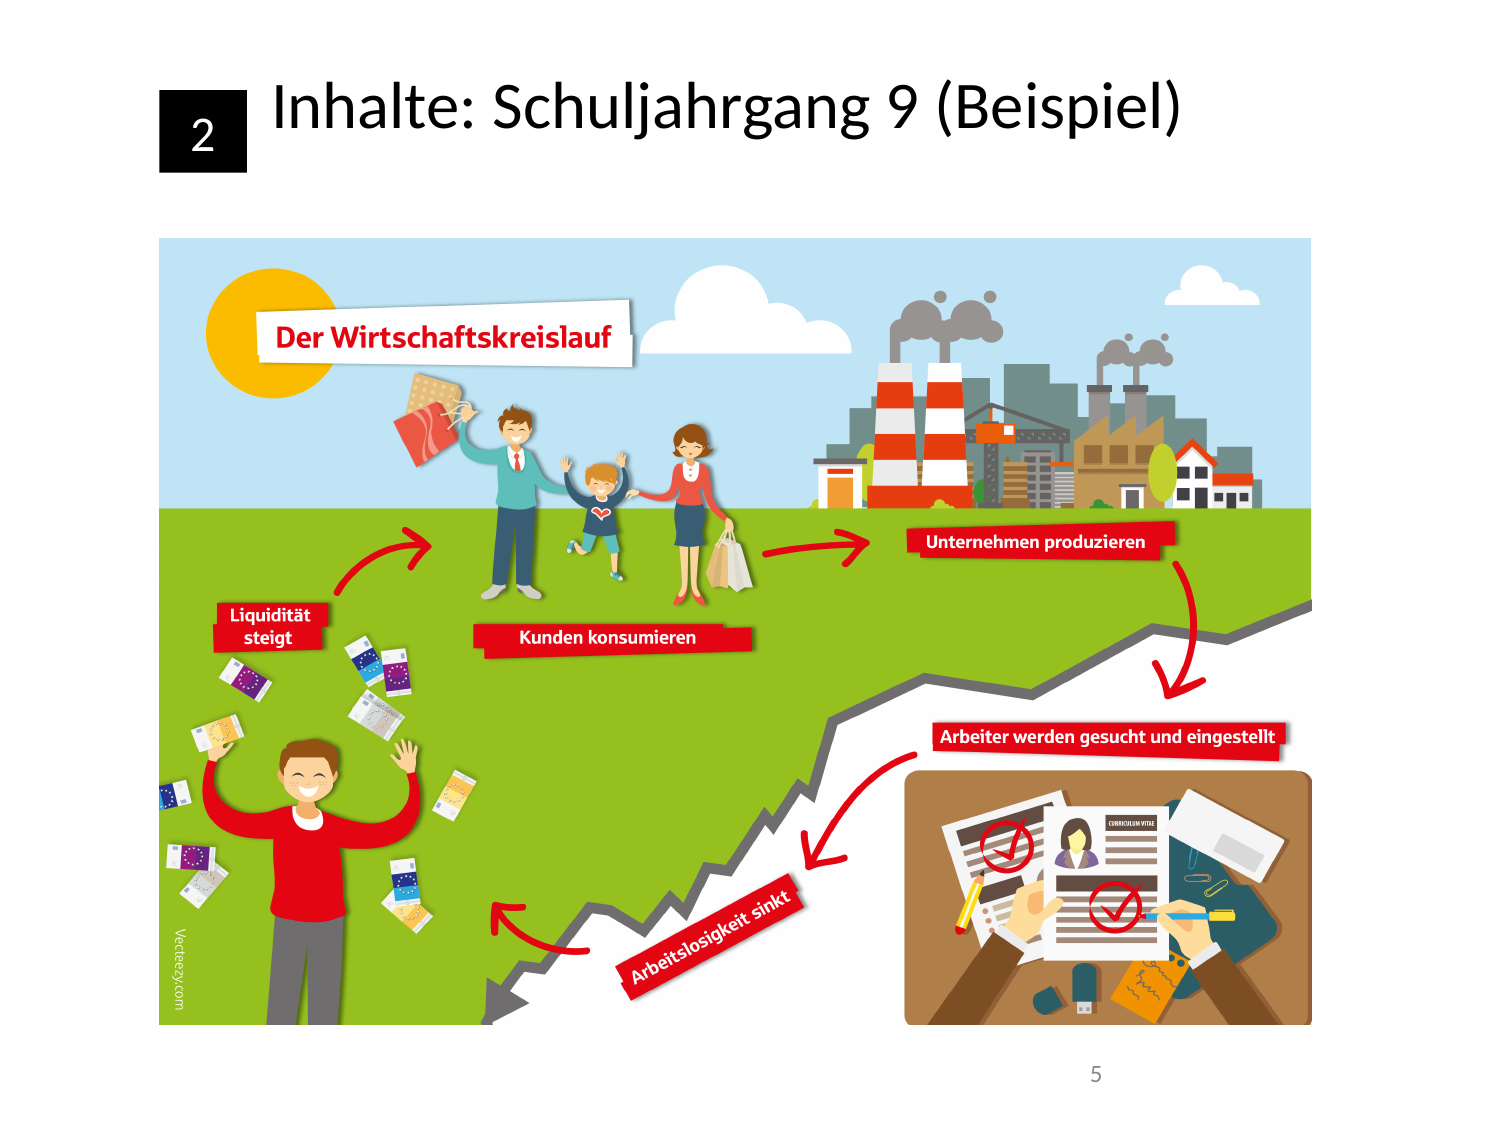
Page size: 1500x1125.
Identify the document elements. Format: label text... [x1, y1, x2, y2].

text_box 2 [159, 90, 247, 173]
text_box Inhalte: Schuljahrgang 9 (Beispiel) [256, 54, 1471, 221]
picture [159, 238, 1312, 1025]
